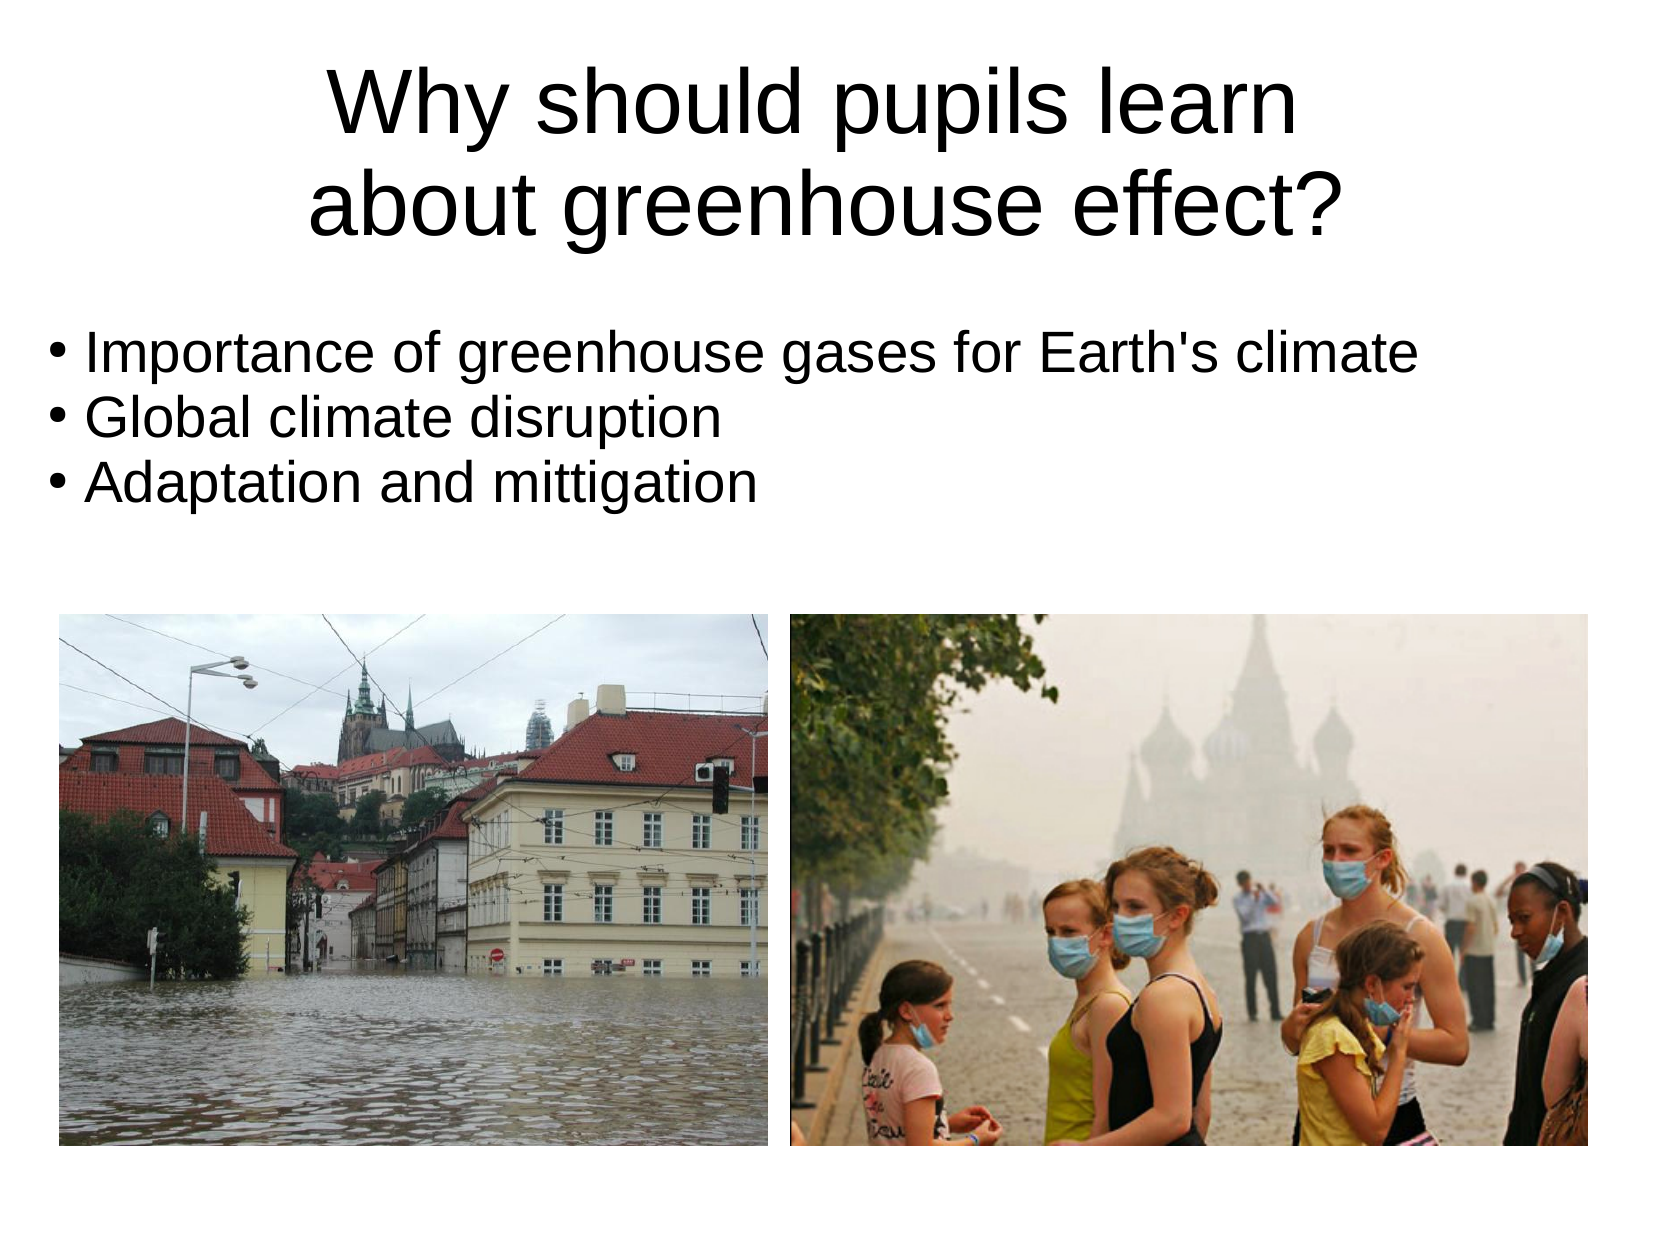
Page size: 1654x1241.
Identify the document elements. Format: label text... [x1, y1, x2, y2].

subtitle Importance of greenhouse gases for Earth's climate Global climate disruption Adaptation and mittigation [47, 290, 1607, 544]
picture [59, 614, 768, 1146]
title Why should pupils learn about greenhouse effect? [82, 49, 1571, 257]
picture [790, 614, 1588, 1146]
